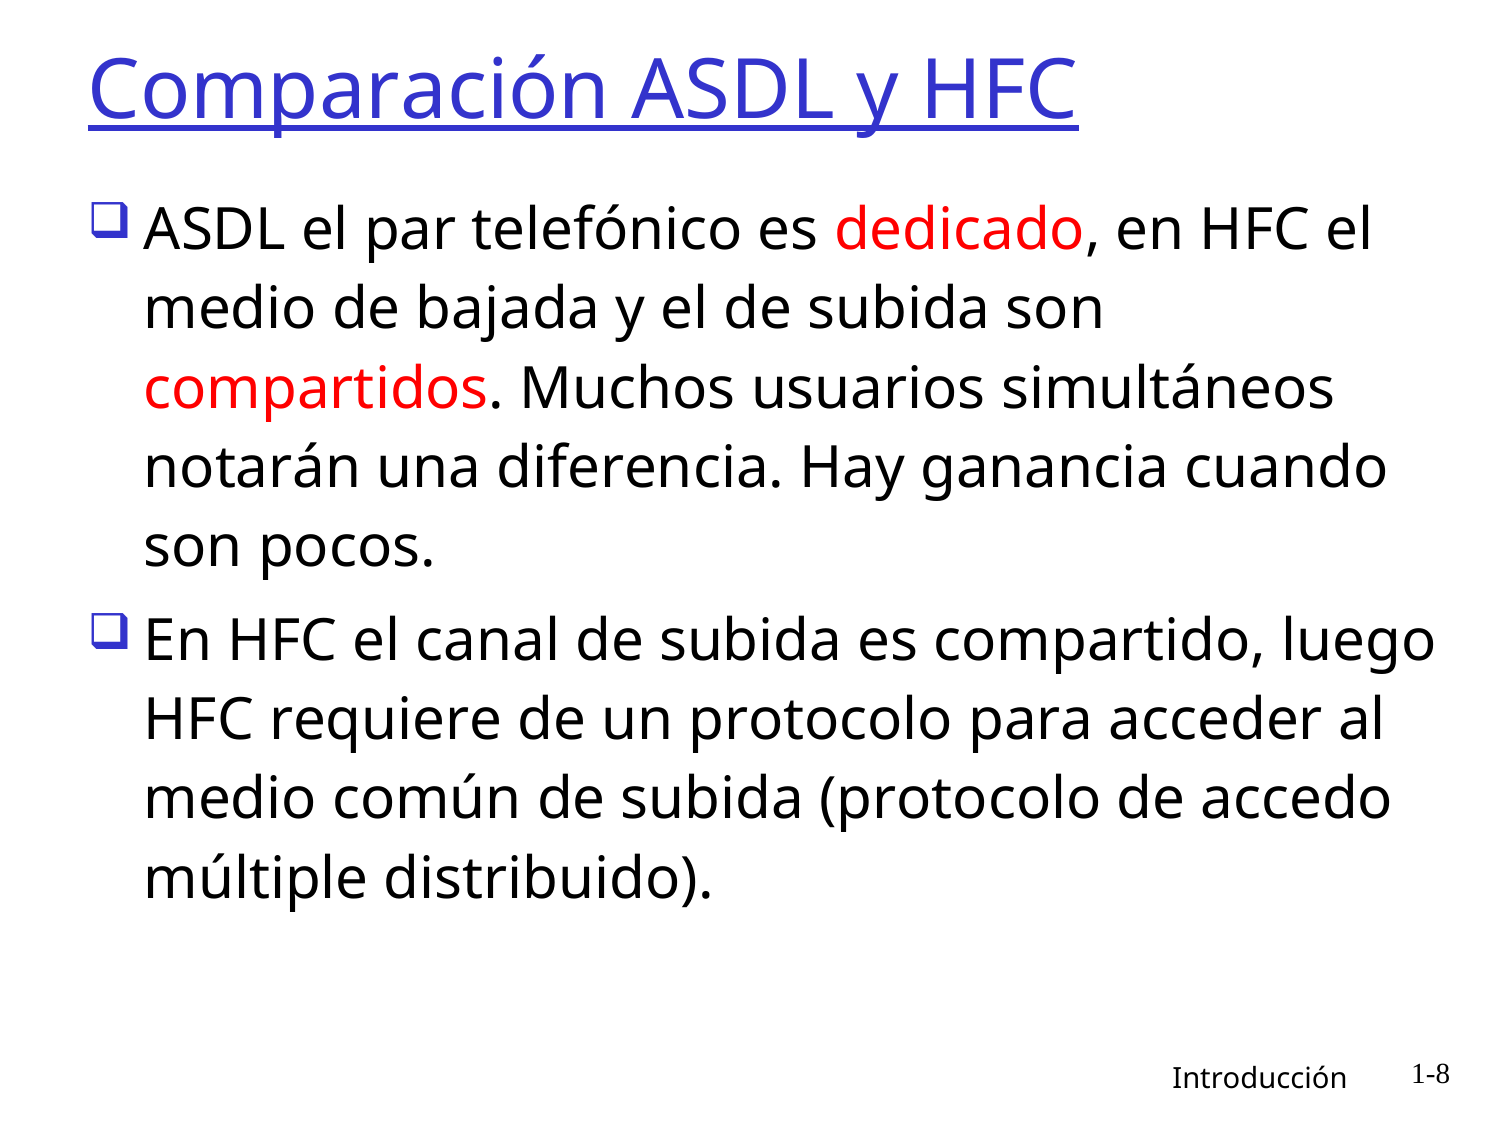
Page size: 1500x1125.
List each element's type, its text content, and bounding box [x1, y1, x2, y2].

list ASDL el par telefónico es dedicado, en HFC el medio de bajada y el de subida son compartidos. Muchos usuarios simultáneos notarán una diferencia. Hay ganancia cuando son pocos. En HFC el canal de subida es compartido, luego HFC requiere de un protocolo para acceder al medio común de subida (protocolo de accedo múltiple distribuido). [87, 187, 1463, 1026]
title Comparación ASDL y HFC [87, 23, 1463, 150]
